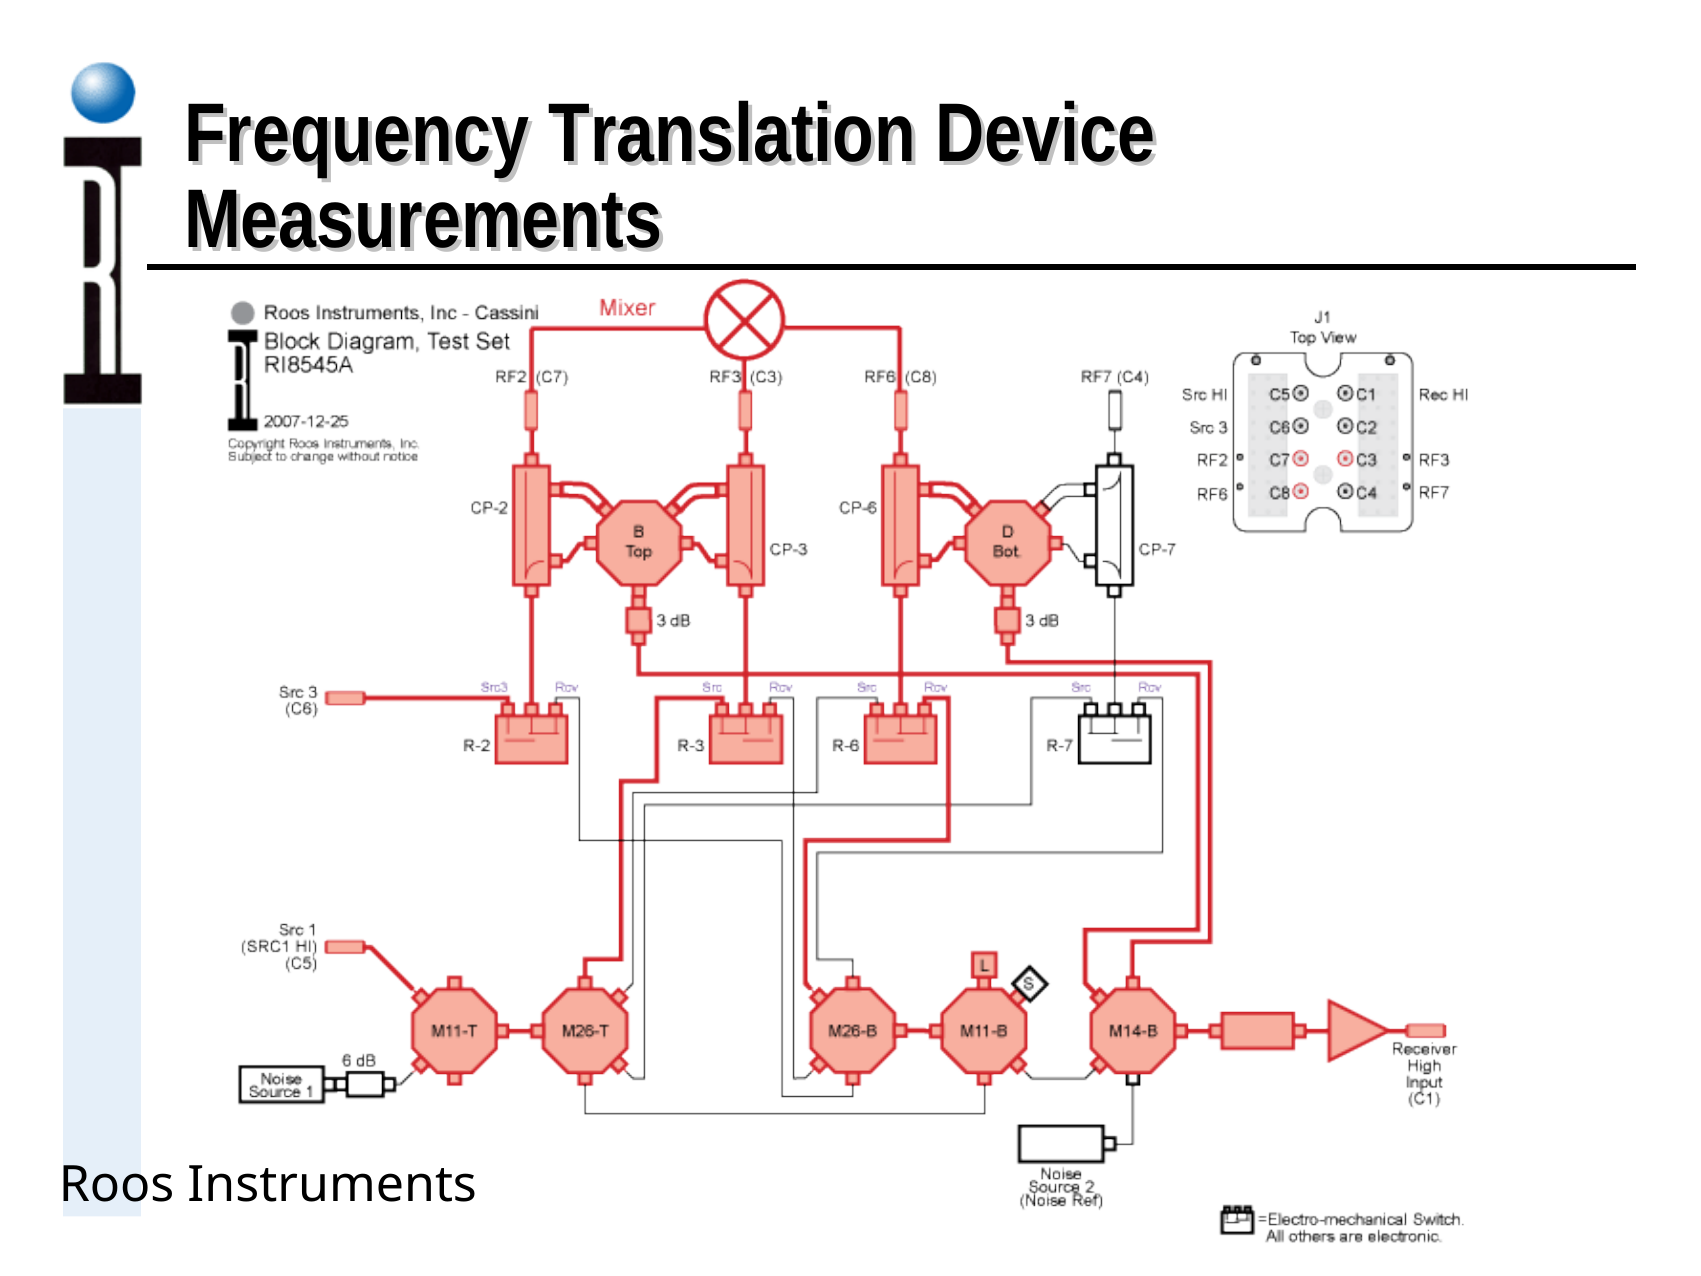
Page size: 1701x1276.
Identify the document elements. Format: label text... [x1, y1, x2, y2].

picture [59, 58, 147, 411]
picture [227, 278, 1470, 1247]
text_box Frequency Translation Device Measurements [184, 92, 1539, 280]
